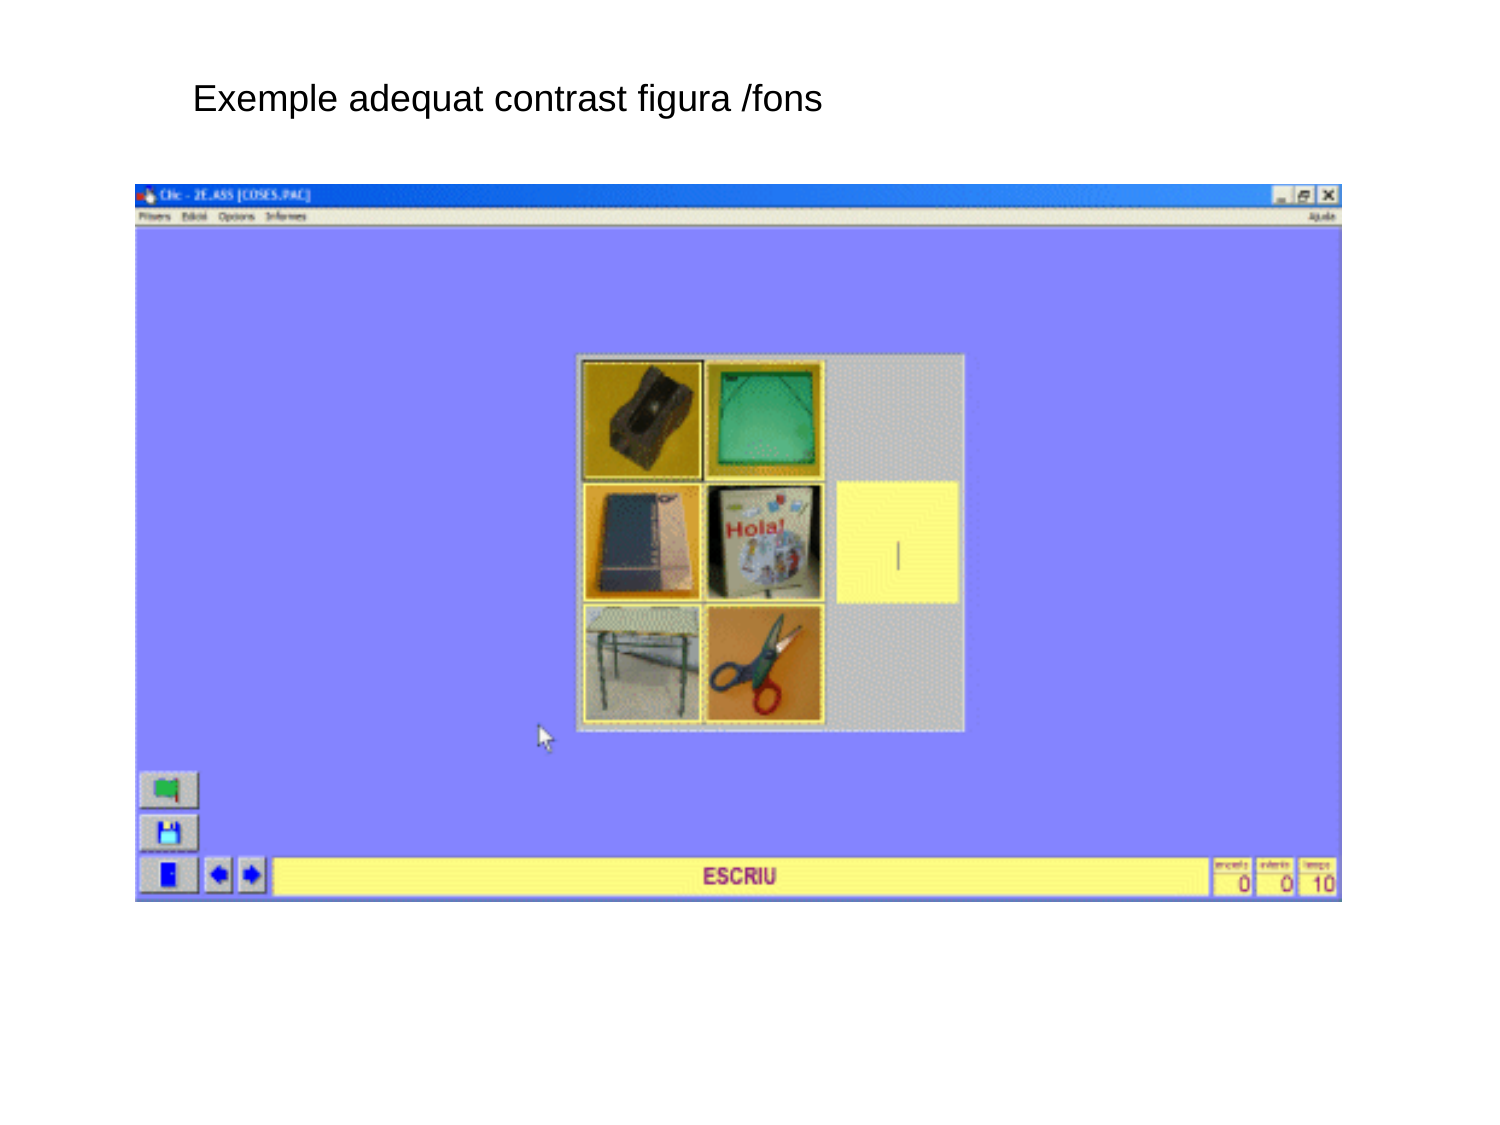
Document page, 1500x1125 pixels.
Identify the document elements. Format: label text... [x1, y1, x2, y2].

text_box Exemple adequat contrast figura /fons [177, 69, 839, 127]
picture [135, 184, 1342, 902]
